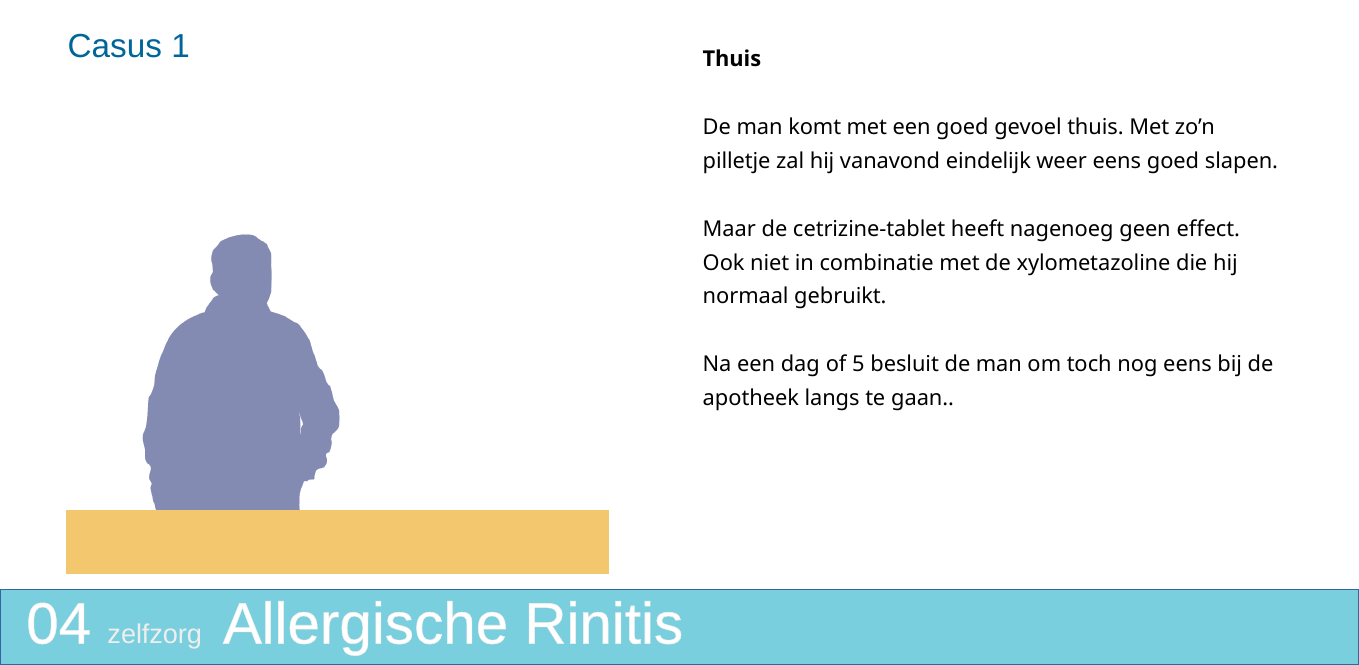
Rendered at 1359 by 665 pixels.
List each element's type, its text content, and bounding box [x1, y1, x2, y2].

title 04 zelfzorg Allergische Rinitis [26, 590, 958, 665]
text_box [0, 589, 1359, 665]
picture [66, 118, 609, 574]
list Thuis De man komt met een goed gevoel thuis. Met zo’n pilletje zal hij vanavond eindelijk weer eens goed slapen. Maar de cetrizine-tablet heeft nagenoeg geen effect. Ook niet in combinatie met de xylometazoline die hij normaal gebruikt. Na een dag of 5 besluit de man om toch nog eens bij de apotheek langs te gaan.. [702, 38, 1287, 589]
title Casus 1 [67, 27, 1291, 101]
